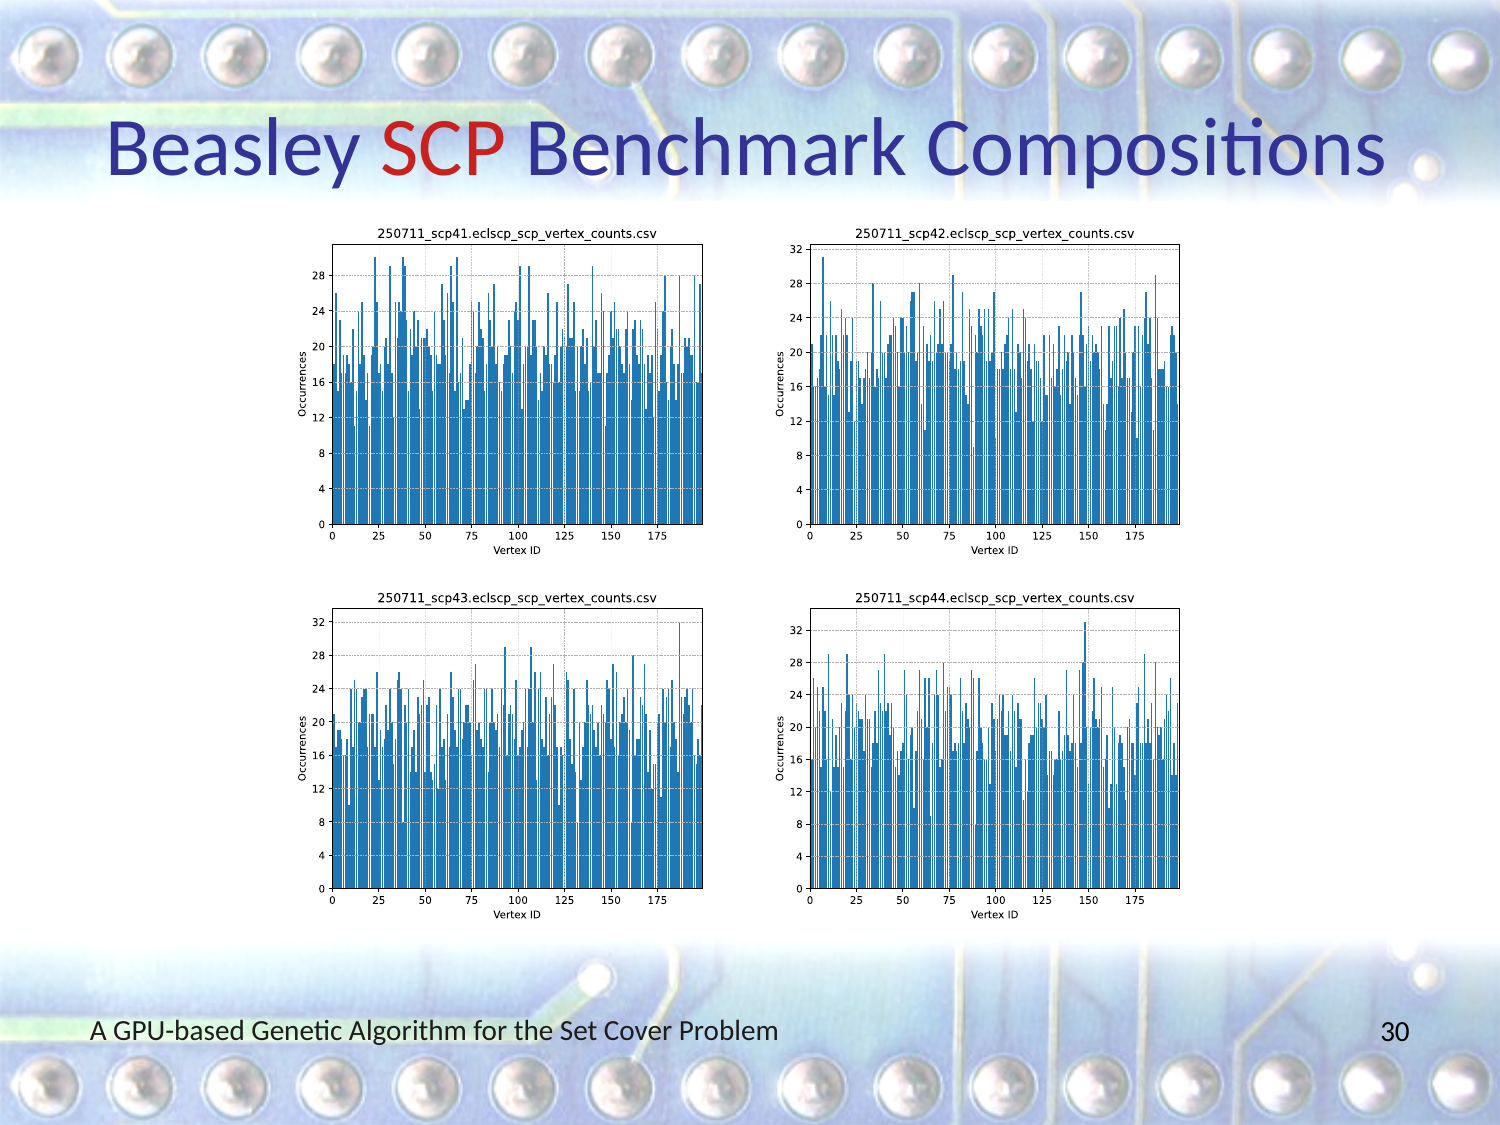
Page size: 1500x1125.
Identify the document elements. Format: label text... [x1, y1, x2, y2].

picture [0, 0, 1500, 1125]
title Beasley SCP Benchmark Compositions [37, 89, 1425, 195]
slide_number A GPU-based Genetic Algorithm for the Set Cover Problem [74, 979, 1113, 1055]
